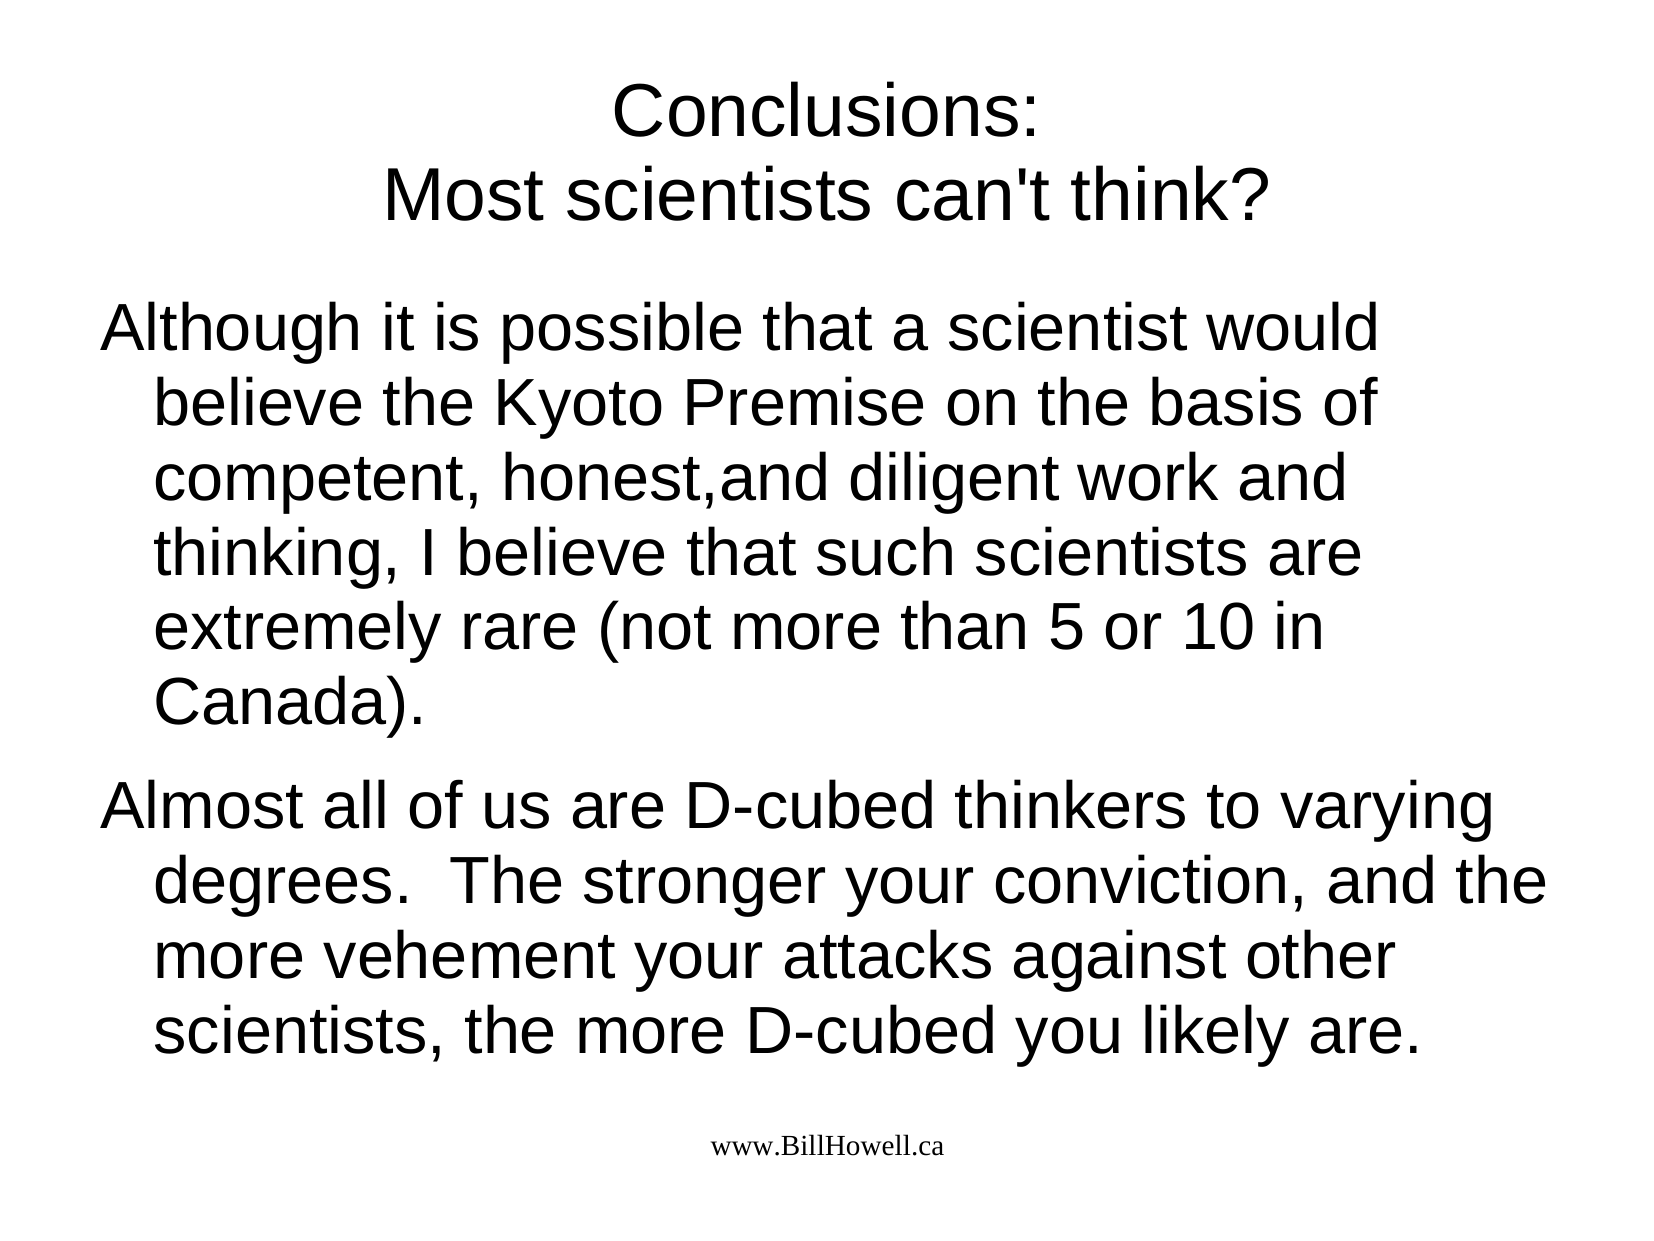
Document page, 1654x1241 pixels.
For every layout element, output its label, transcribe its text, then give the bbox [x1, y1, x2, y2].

list Although it is possible that a scientist would believe the Kyoto Premise on the basis of competent, honest,and diligent work and thinking, I believe that such scientists are extremely rare (not more than 5 or 10 in Canada). Almost all of us are D-cubed thinkers to varying degrees. The stronger your conviction, and the more vehement your attacks against other scientists, the more D-cubed you likely are. [82, 290, 1571, 1172]
title Conclusions: Most scientists can't think? [82, 56, 1571, 250]
